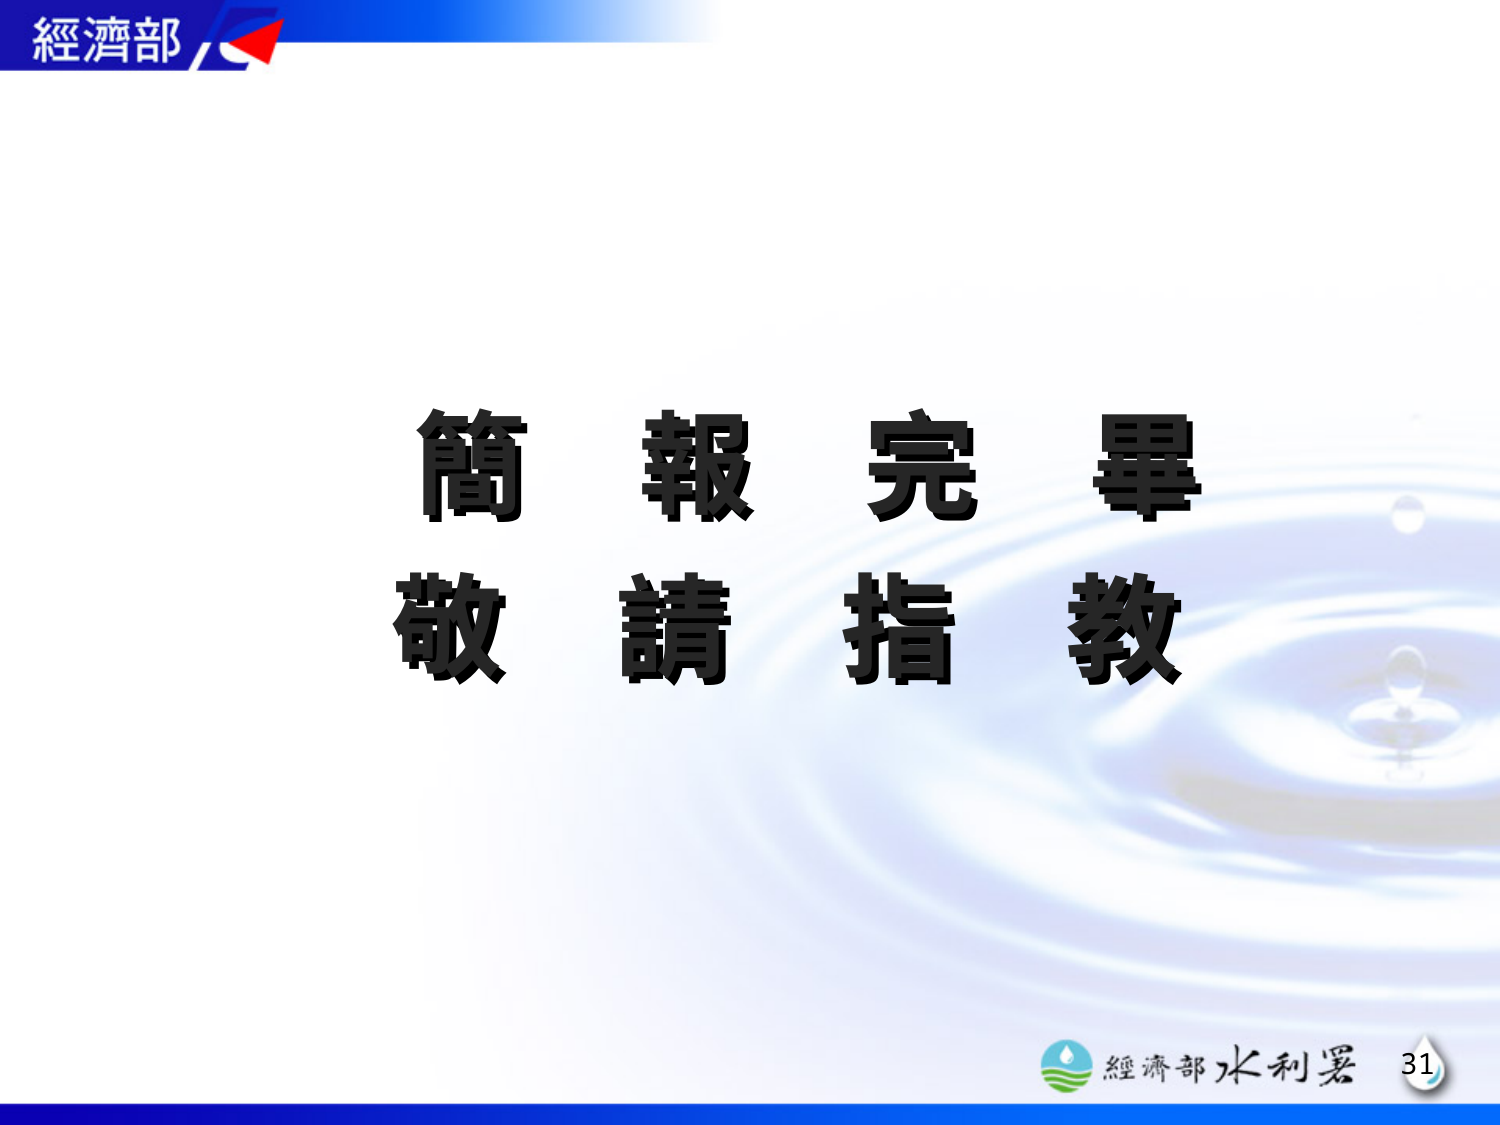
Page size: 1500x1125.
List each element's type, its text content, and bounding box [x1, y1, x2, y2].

list 簡 報 完 畢 敬 請 指 教 [236, 385, 1264, 781]
text_box <編號> [1362, 1037, 1450, 1113]
picture [0, 0, 1500, 1125]
